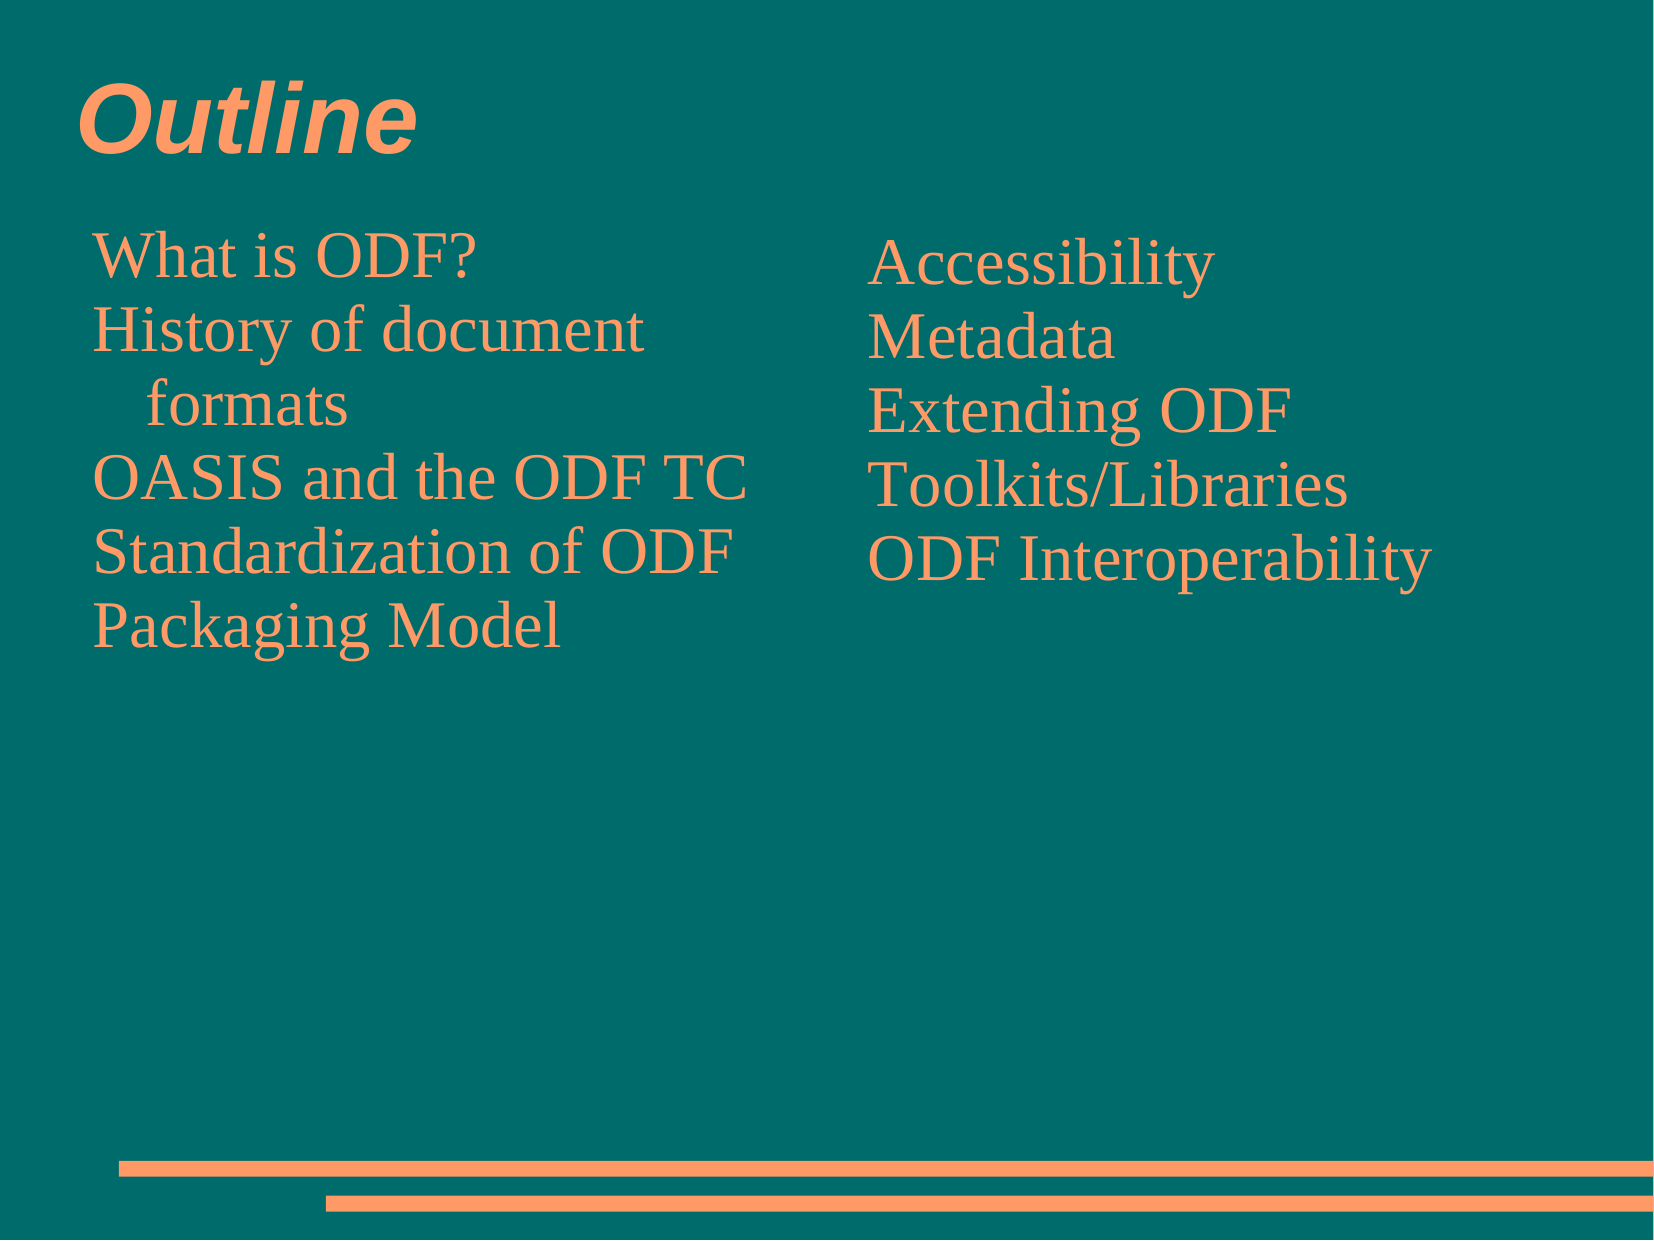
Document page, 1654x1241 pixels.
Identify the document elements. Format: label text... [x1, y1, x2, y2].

list Accessibility Metadata Extending ODF Toolkits/Libraries ODF Interoperability [850, 225, 1576, 1044]
list What is ODF? History of document formats OASIS and the ODF TC Standardization of ODF Packaging Model [75, 217, 800, 1163]
title Outline [75, 15, 1576, 223]
